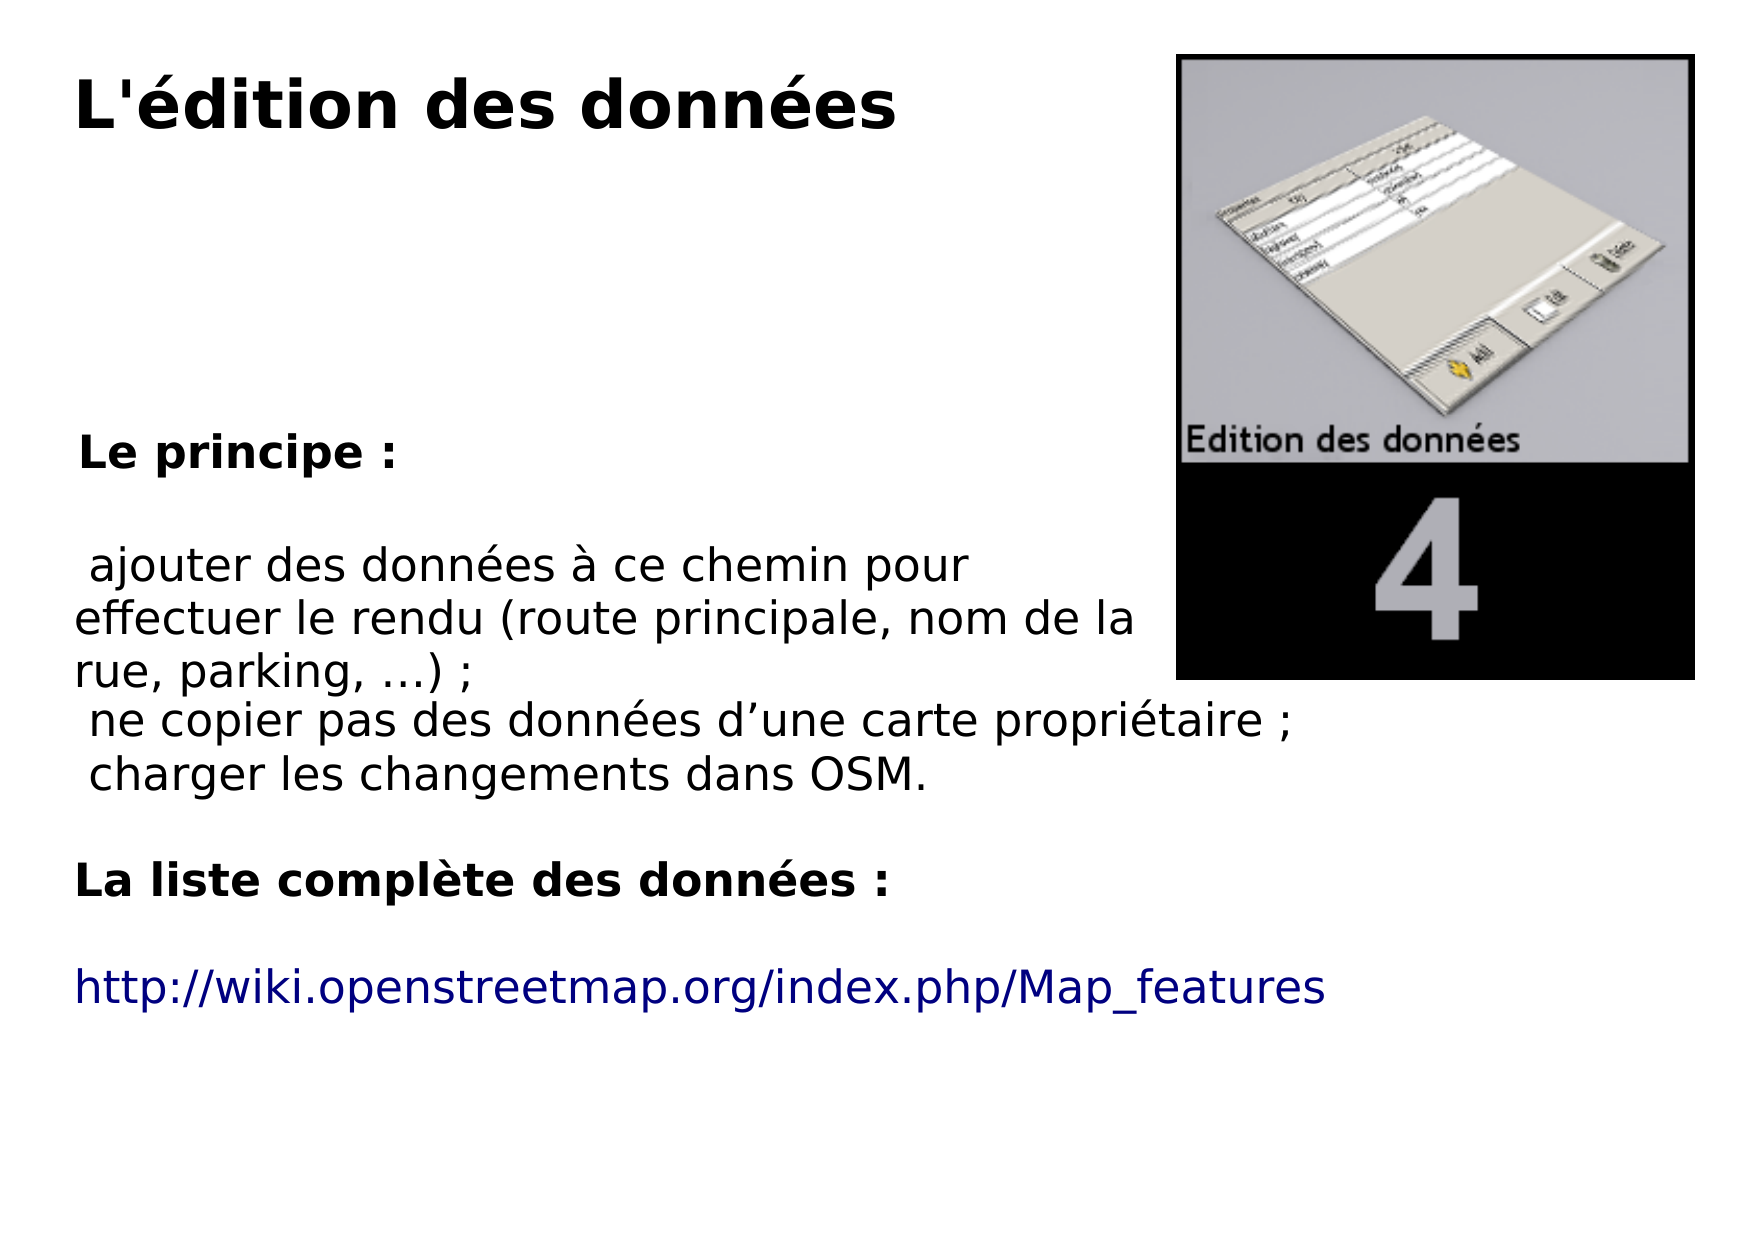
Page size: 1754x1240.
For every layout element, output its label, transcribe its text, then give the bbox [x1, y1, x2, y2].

picture [1176, 54, 1695, 680]
text_box ajouter des données à ce chemin pour effectuer le rendu (route principale, nom de la rue, parking, …) ; [59, 531, 1182, 686]
text_box L'édition des données [59, 59, 1182, 152]
text_box ne copier pas des données d’une carte propriétaire ; charger les changements dans OSM. La liste complète des données : http://wiki.openstreetmap.org/index.php/Map_features [59, 686, 1713, 1128]
text_box Le principe : [63, 418, 414, 487]
